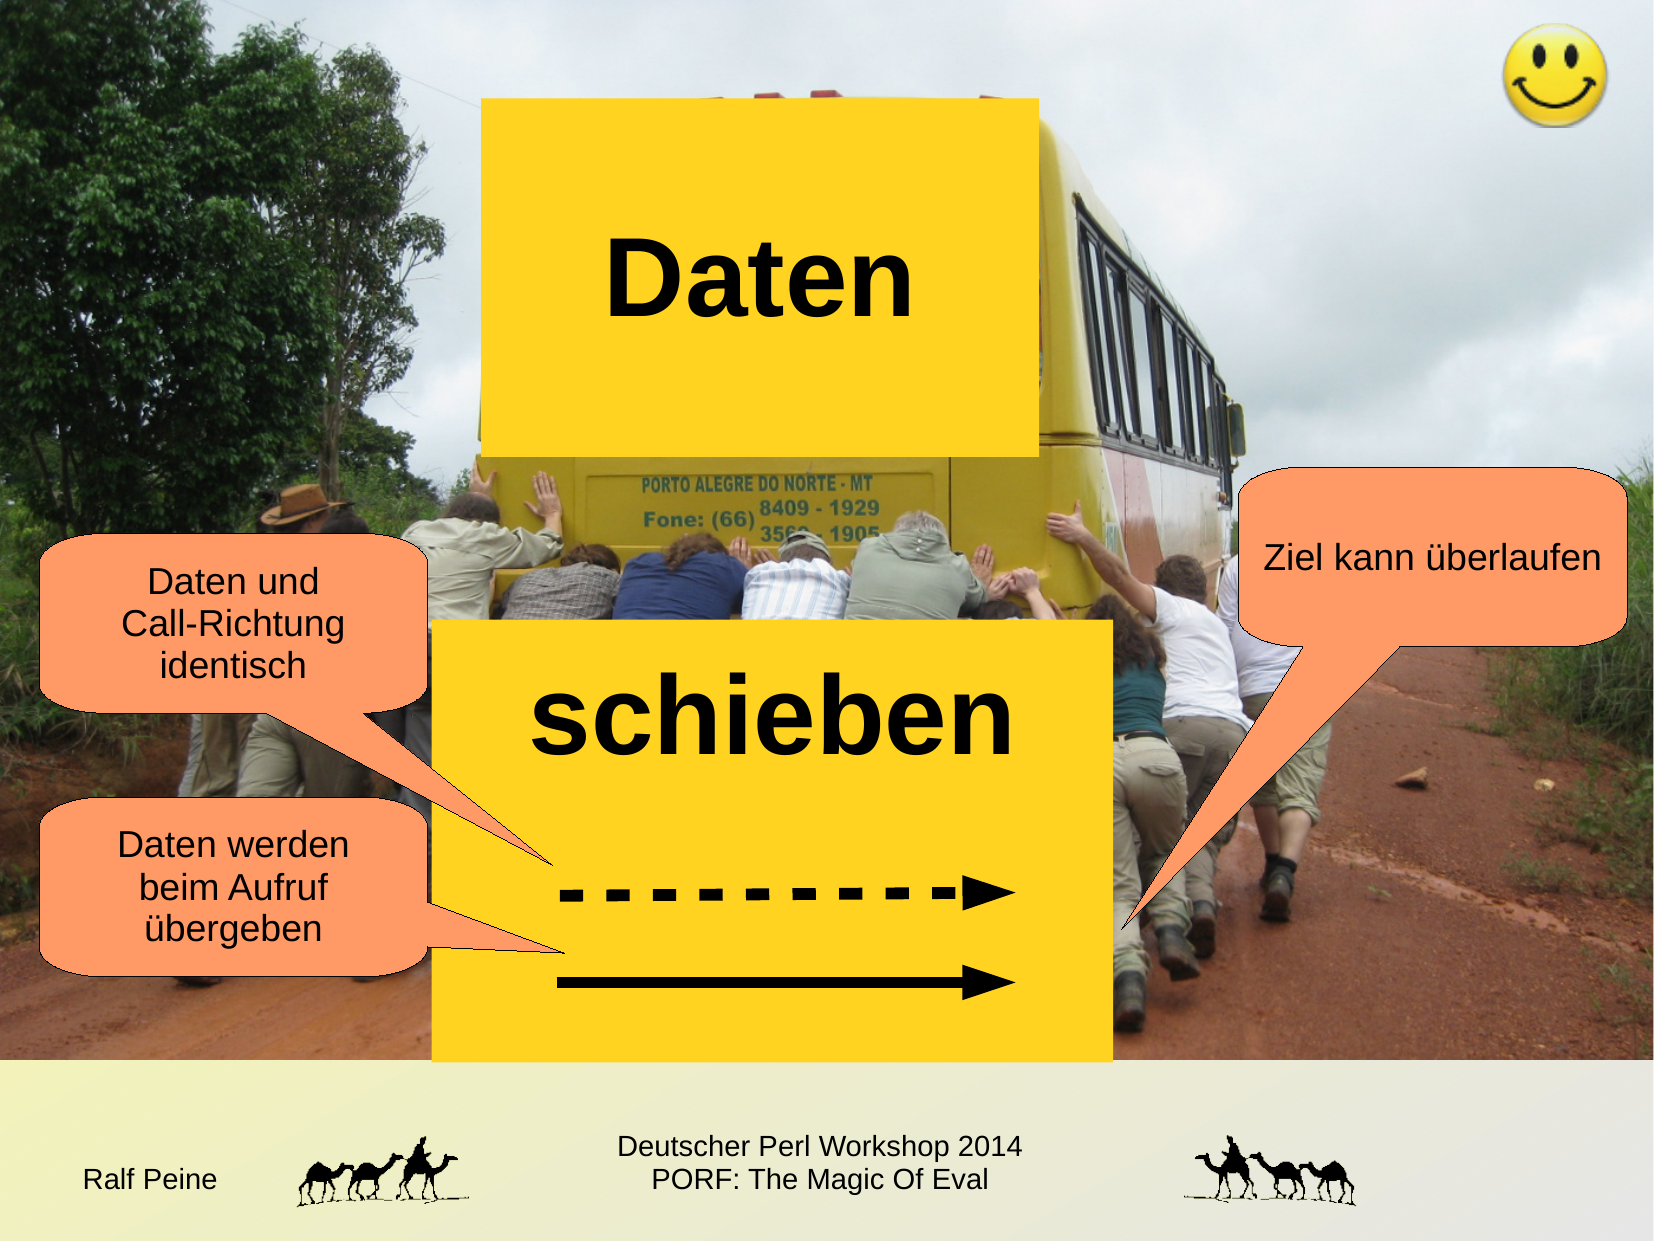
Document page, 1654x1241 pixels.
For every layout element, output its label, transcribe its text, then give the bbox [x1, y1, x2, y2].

text_box Daten und Call-Richtung identisch [39, 533, 553, 866]
picture [291, 1134, 469, 1214]
picture [0, 0, 1654, 1061]
text_box Daten werden beim Aufruf übergeben [39, 797, 565, 977]
text_box Ziel kann überlaufen [1121, 467, 1628, 930]
title Daten [481, 98, 1040, 457]
picture [1184, 1133, 1362, 1213]
title schieben [431, 619, 1114, 1063]
